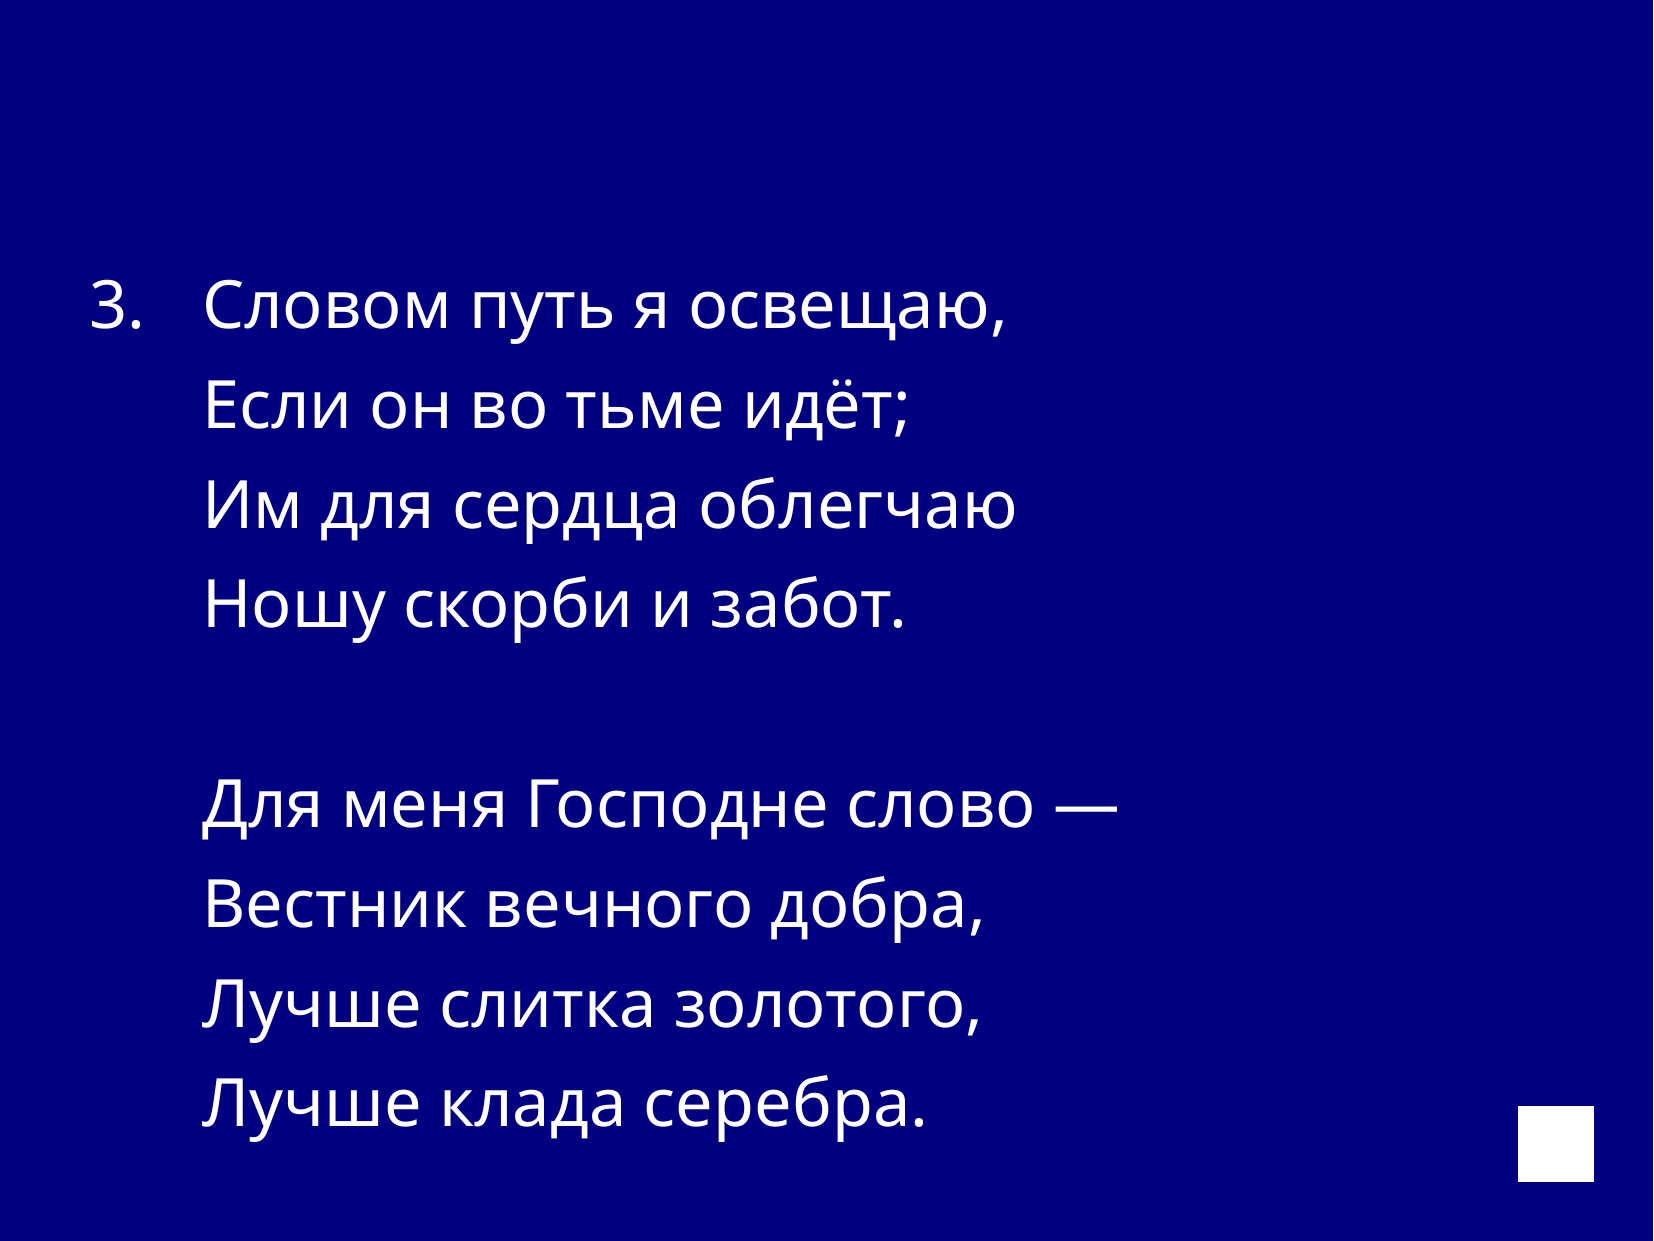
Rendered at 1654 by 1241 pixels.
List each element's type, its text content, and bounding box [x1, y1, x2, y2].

text_box [1518, 1106, 1594, 1182]
text_box 3. Словом путь я освещаю, Если он во тьме идёт; Им для сердца облегчаю Ношу скорби и забот. Для меня Господне слово — Вестник вечного добра, Лучше слитка золотого, Лучше клада серебра. [75, 150, 1576, 1163]
